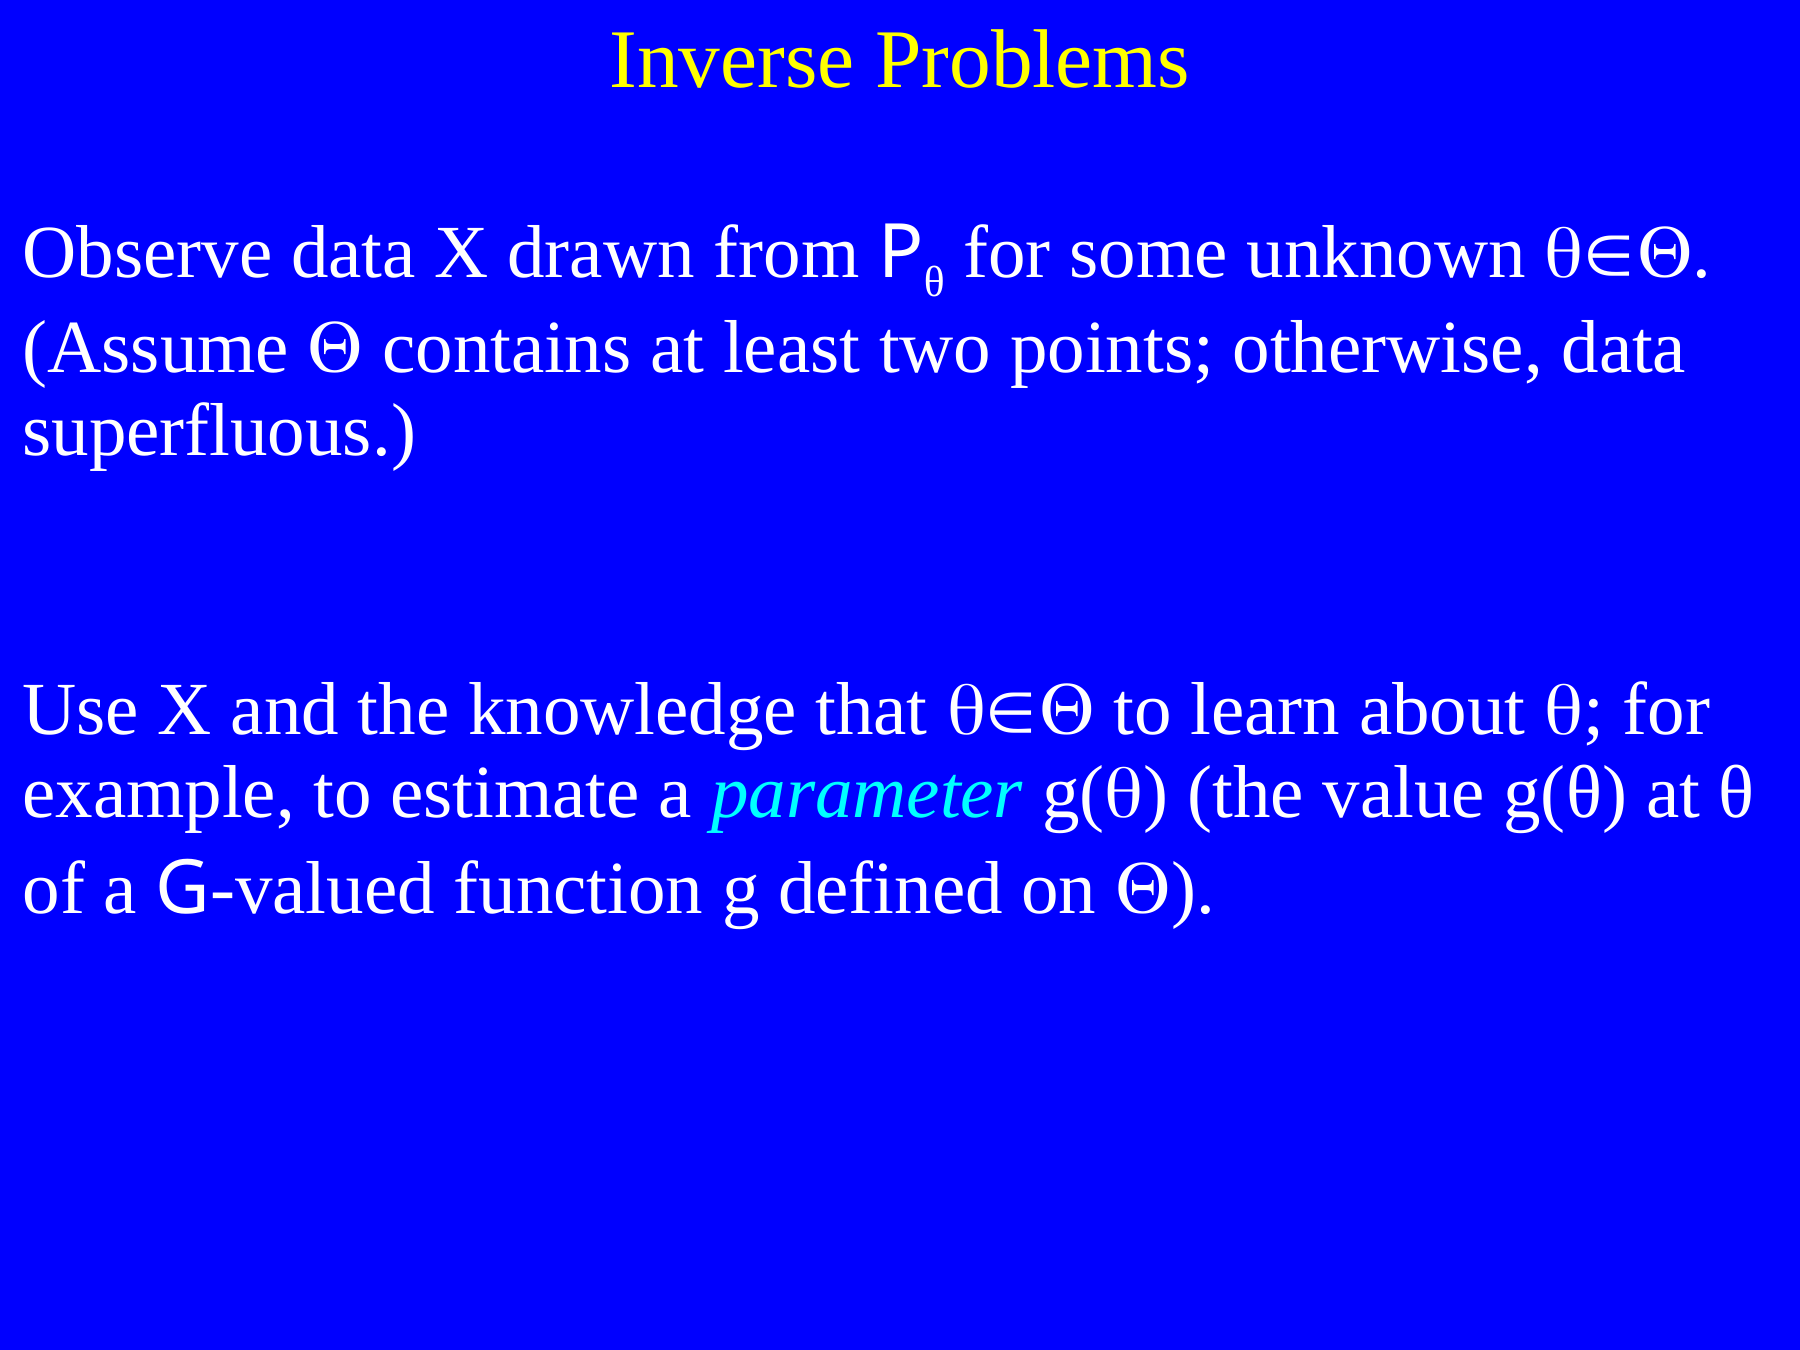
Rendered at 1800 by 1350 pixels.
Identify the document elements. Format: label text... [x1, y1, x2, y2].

list Observe data X drawn from Pθ for some unknown . (Assume  contains at least two points; otherwise, data superfluous.) Use X and the knowledge that  to learn about ; for example, to estimate a parameter g() (the value g(θ) at θ of a G-valued function g defined on ). [0, 186, 1800, 1350]
title Inverse Problems [0, 0, 1800, 119]
